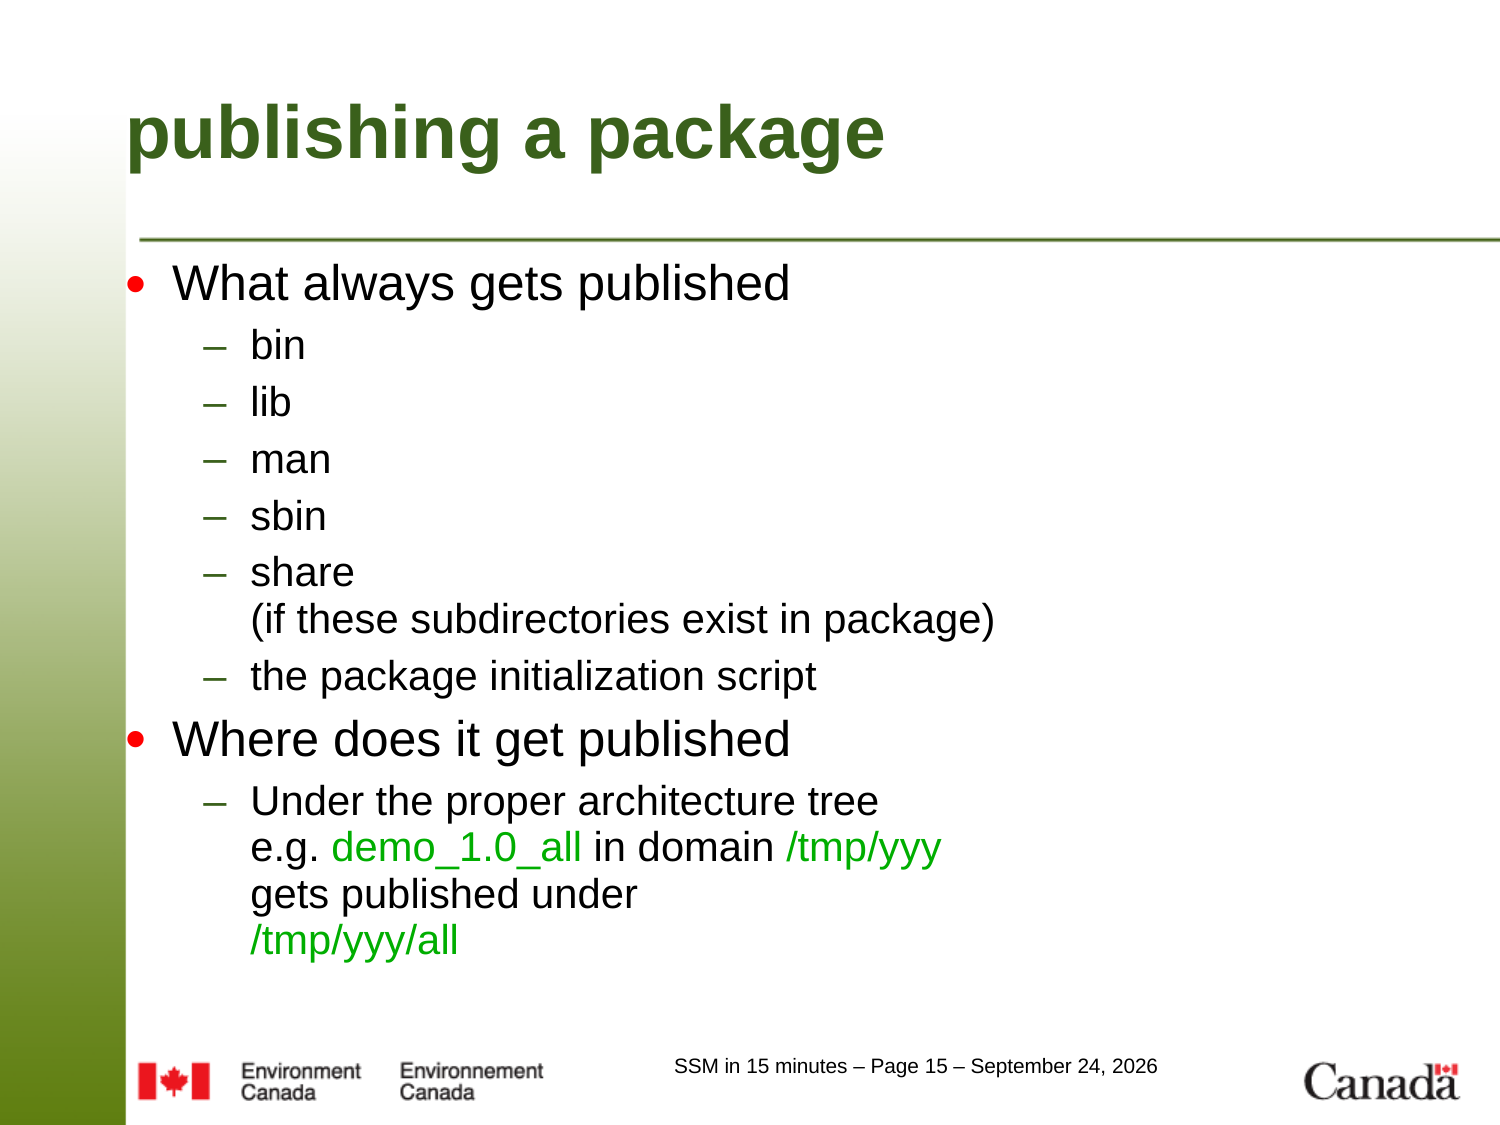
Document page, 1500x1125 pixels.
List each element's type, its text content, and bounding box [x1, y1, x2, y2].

picture [0, 0, 1500, 1125]
title publishing a package [125, 52, 1463, 213]
list What always gets published bin lib man sbin share (if these subdirectories exist in package) the package initialization script Where does it get published Under the proper architecture tree e.g. demo_1.0_all in domain /tmp/yyy gets published under /tmp/yyy/all [125, 255, 1463, 1009]
